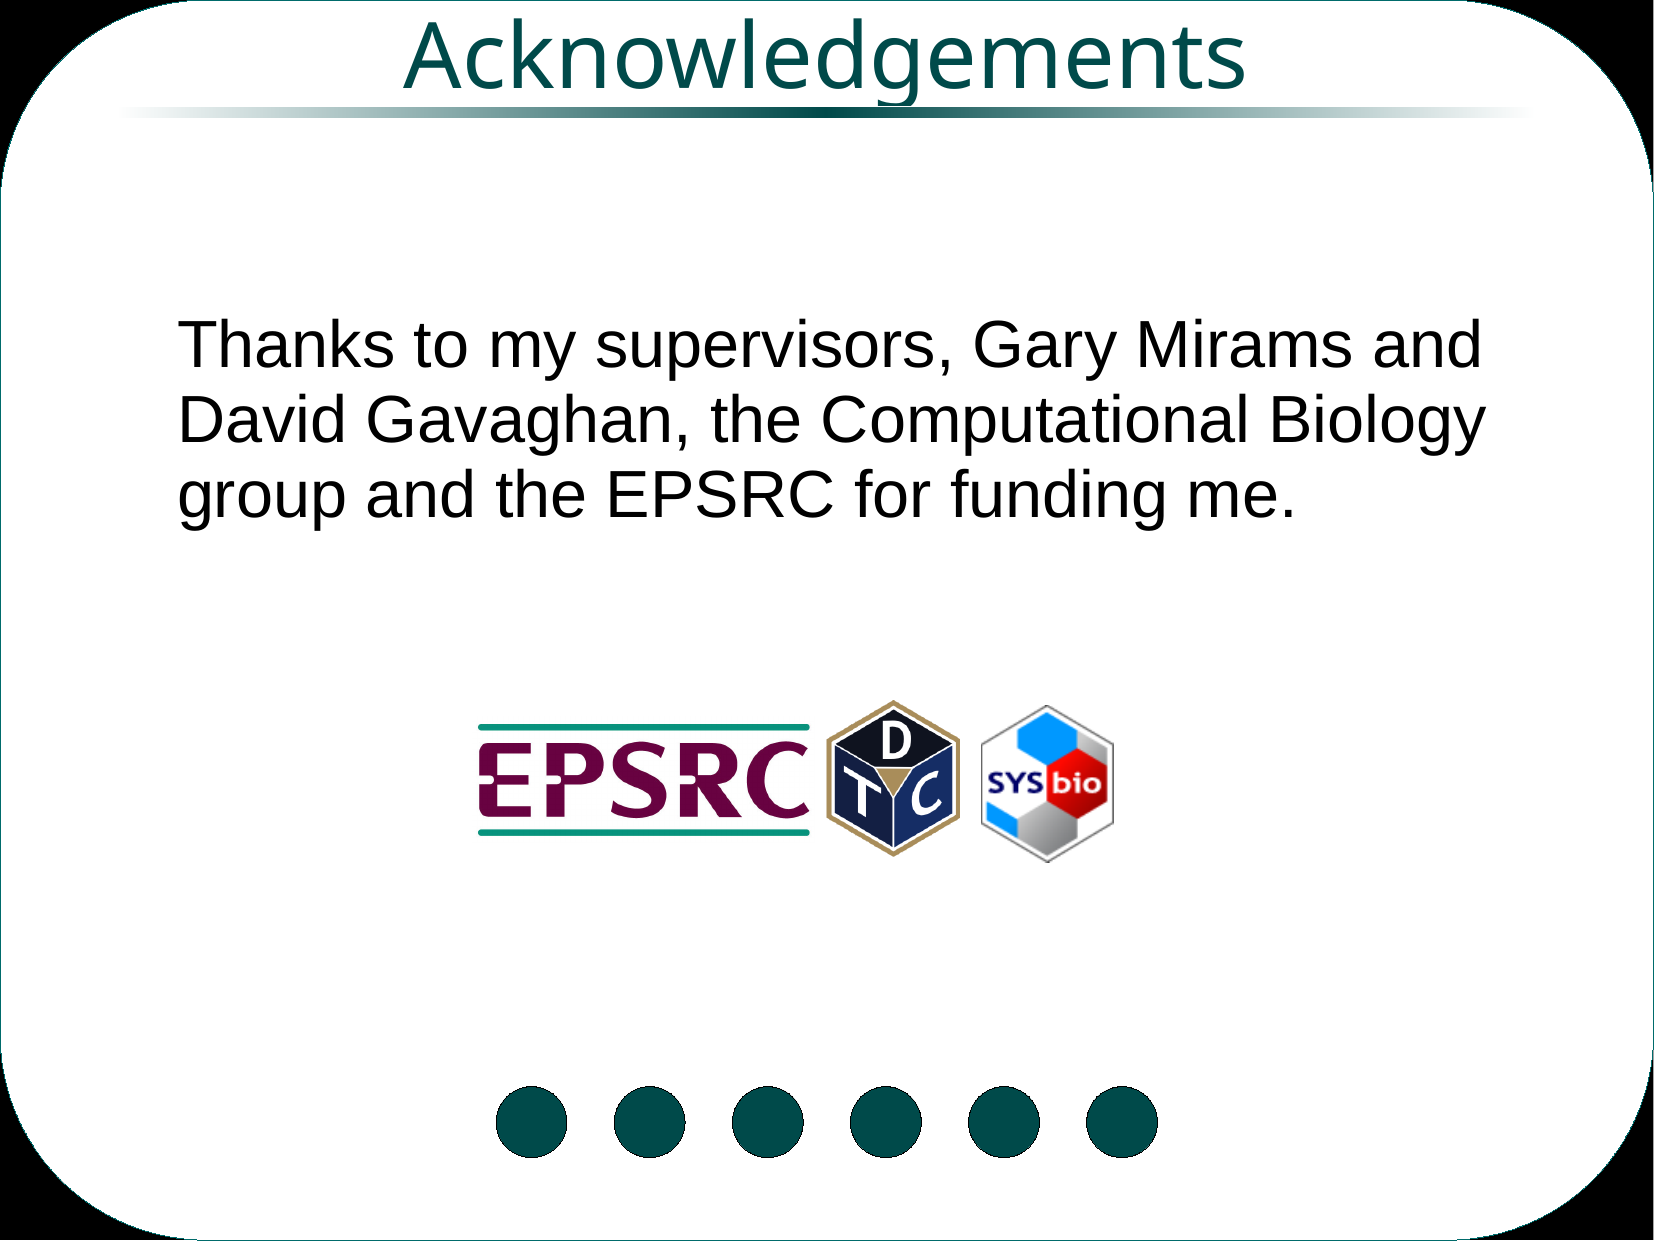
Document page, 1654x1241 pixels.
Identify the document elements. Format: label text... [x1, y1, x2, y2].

text_box [0, 41, 1654, 1241]
picture [472, 716, 815, 843]
text_box [118, 106, 1536, 119]
list Thanks to my supervisors, Gary Mirams and David Gavaghan, the Computational Biology group and the EPSRC for funding me. [106, 307, 1571, 1010]
title Acknowledgements [82, 0, 1571, 157]
picture [826, 700, 960, 857]
picture [981, 705, 1114, 863]
